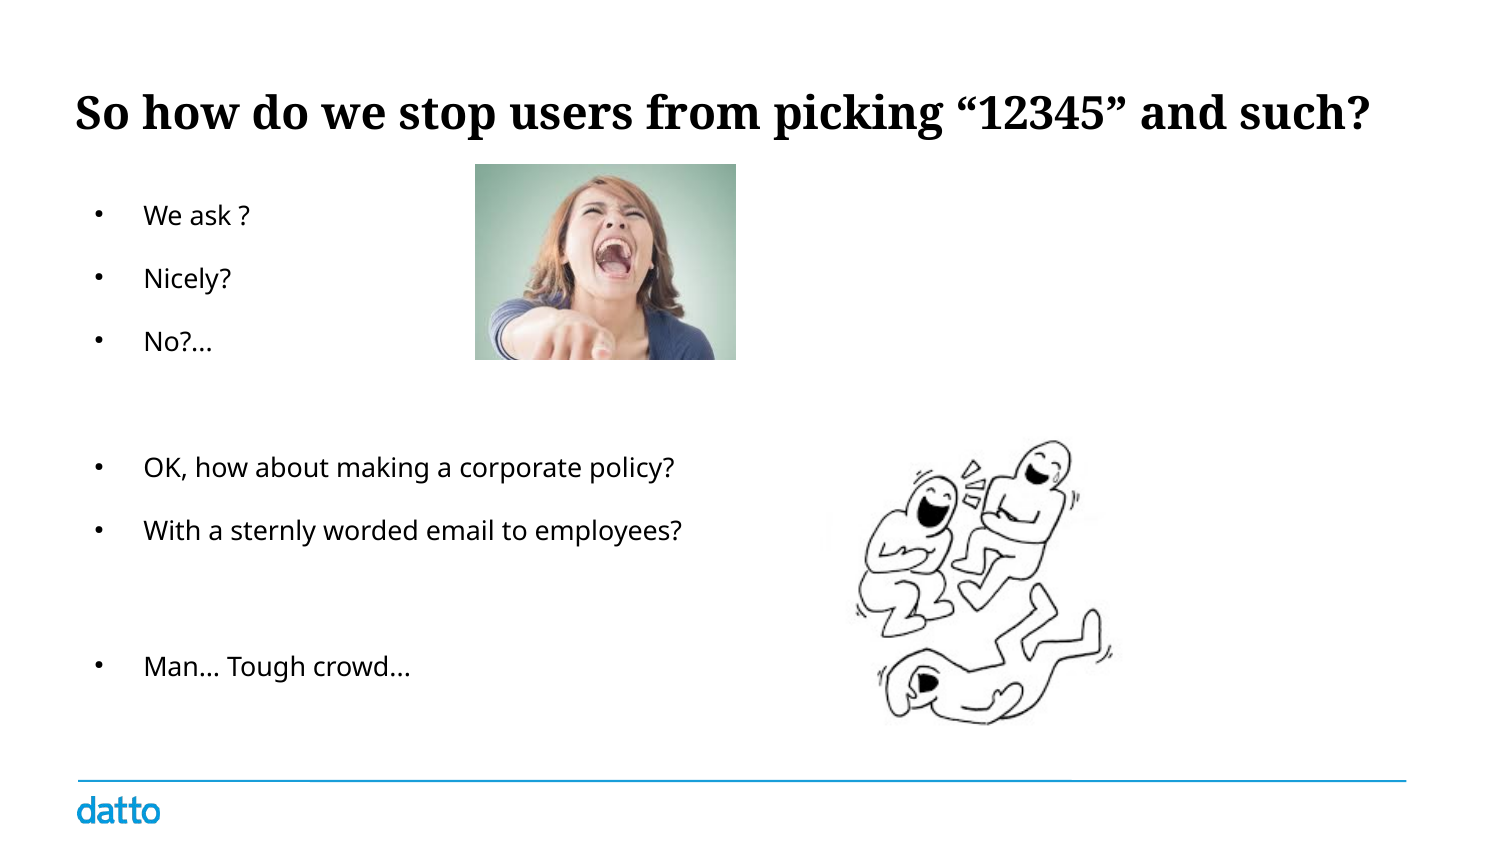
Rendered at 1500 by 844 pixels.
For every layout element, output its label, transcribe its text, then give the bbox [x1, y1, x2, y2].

title So how do we stop users from picking “12345” and such? [75, 51, 1404, 172]
picture [136, 796, 160, 824]
picture [82, 808, 91, 819]
picture [771, 425, 1171, 736]
picture [122, 808, 133, 824]
picture [146, 808, 156, 819]
picture [77, 796, 91, 808]
picture [95, 796, 133, 824]
list We ask ? Nicely? No?... OK, how about making a corporate policy? With a sternly worded email to employees? Man… Tough crowd... [78, 197, 736, 687]
picture [475, 164, 736, 361]
